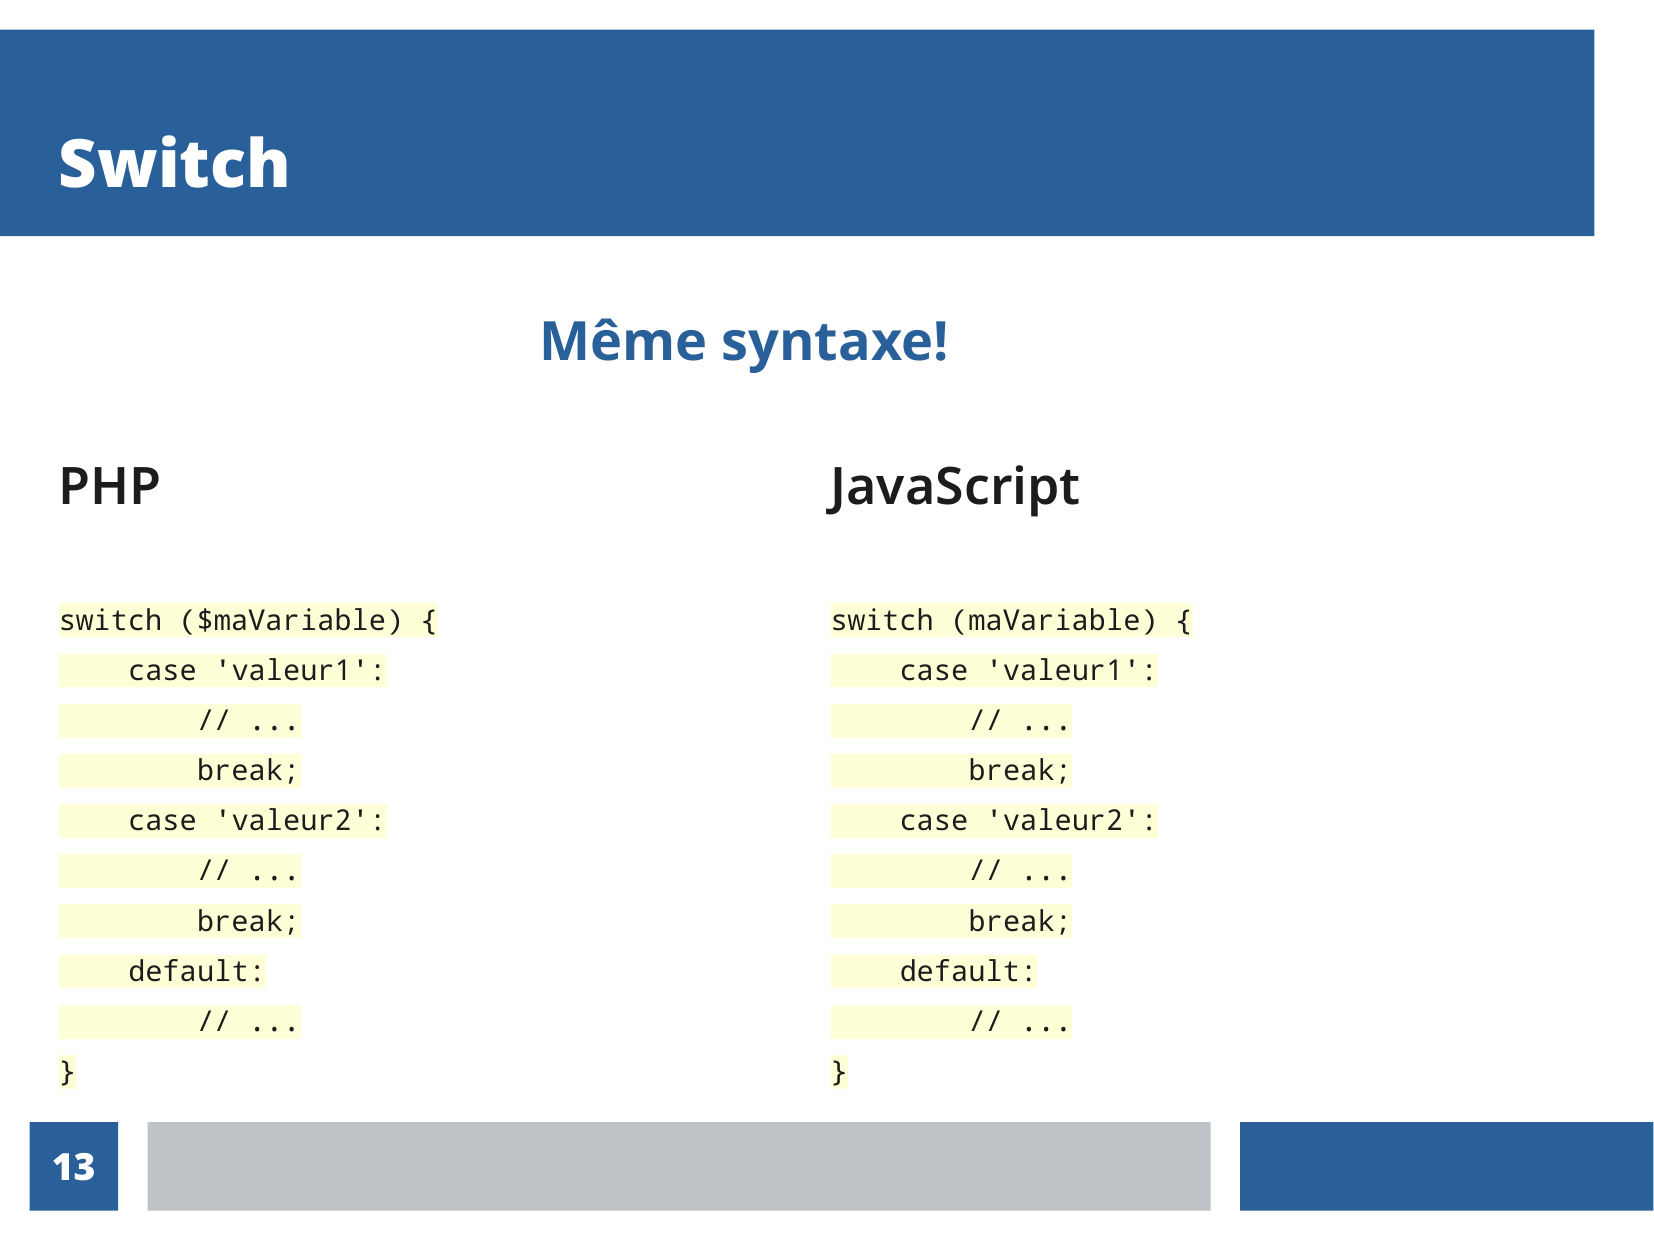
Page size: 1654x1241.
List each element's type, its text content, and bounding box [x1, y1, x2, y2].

text_box Même syntaxe! [259, 295, 1229, 374]
list JavaScript switch (maVariable) { case 'valeur1': // ... break; case 'valeur2': // ... break; default: // ... } [830, 448, 1566, 1093]
title Switch [59, 59, 1595, 207]
list PHP switch ($maVariable) { case 'valeur1': // ... break; case 'valeur2': // ... break; default: // ... } [59, 448, 794, 1093]
